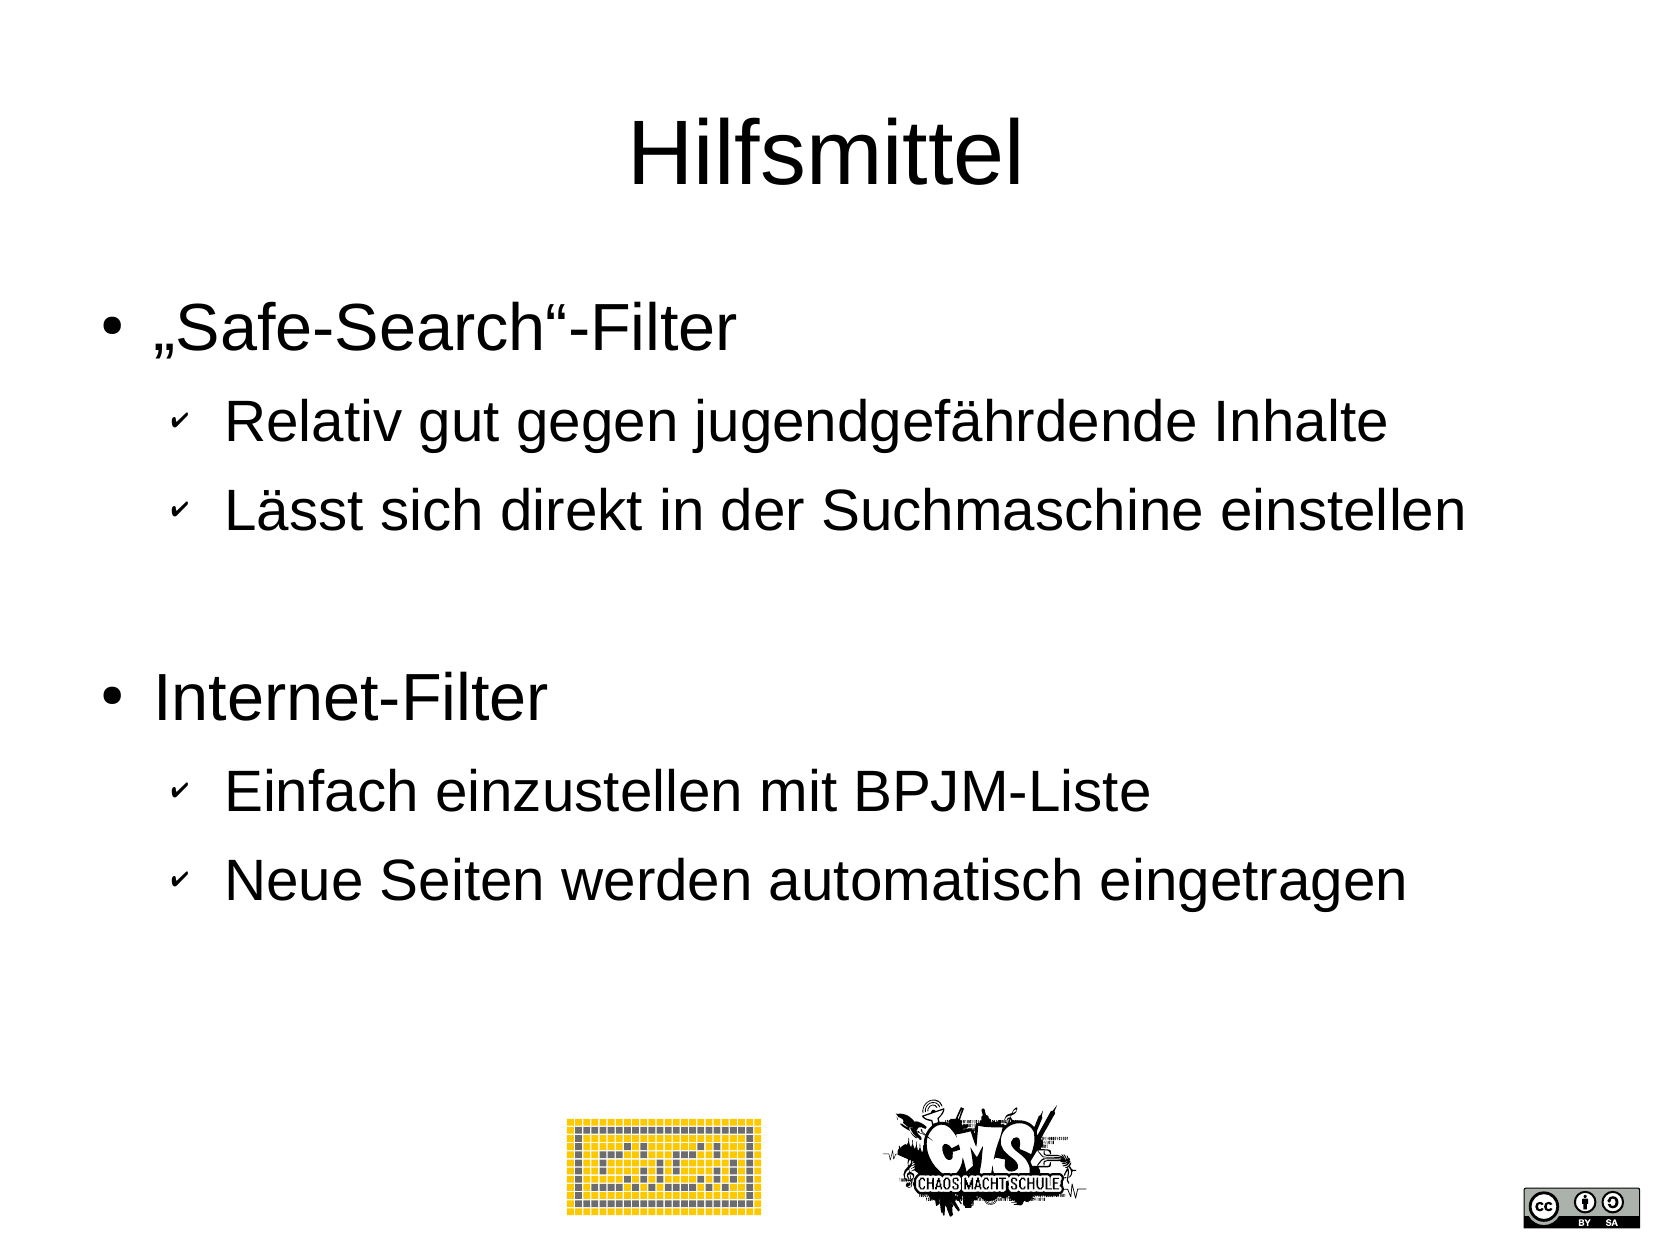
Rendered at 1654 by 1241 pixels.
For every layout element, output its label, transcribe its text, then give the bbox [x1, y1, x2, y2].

title Hilfsmittel [82, 49, 1571, 257]
list „Safe-Search“-Filter Relativ gut gegen jugendgefährdende Inhalte Lässt sich direkt in der Suchmaschine einstellen Internet-Filter Einfach einzustellen mit BPJM-Liste Neue Seiten werden automatisch eingetragen [82, 290, 1571, 1010]
